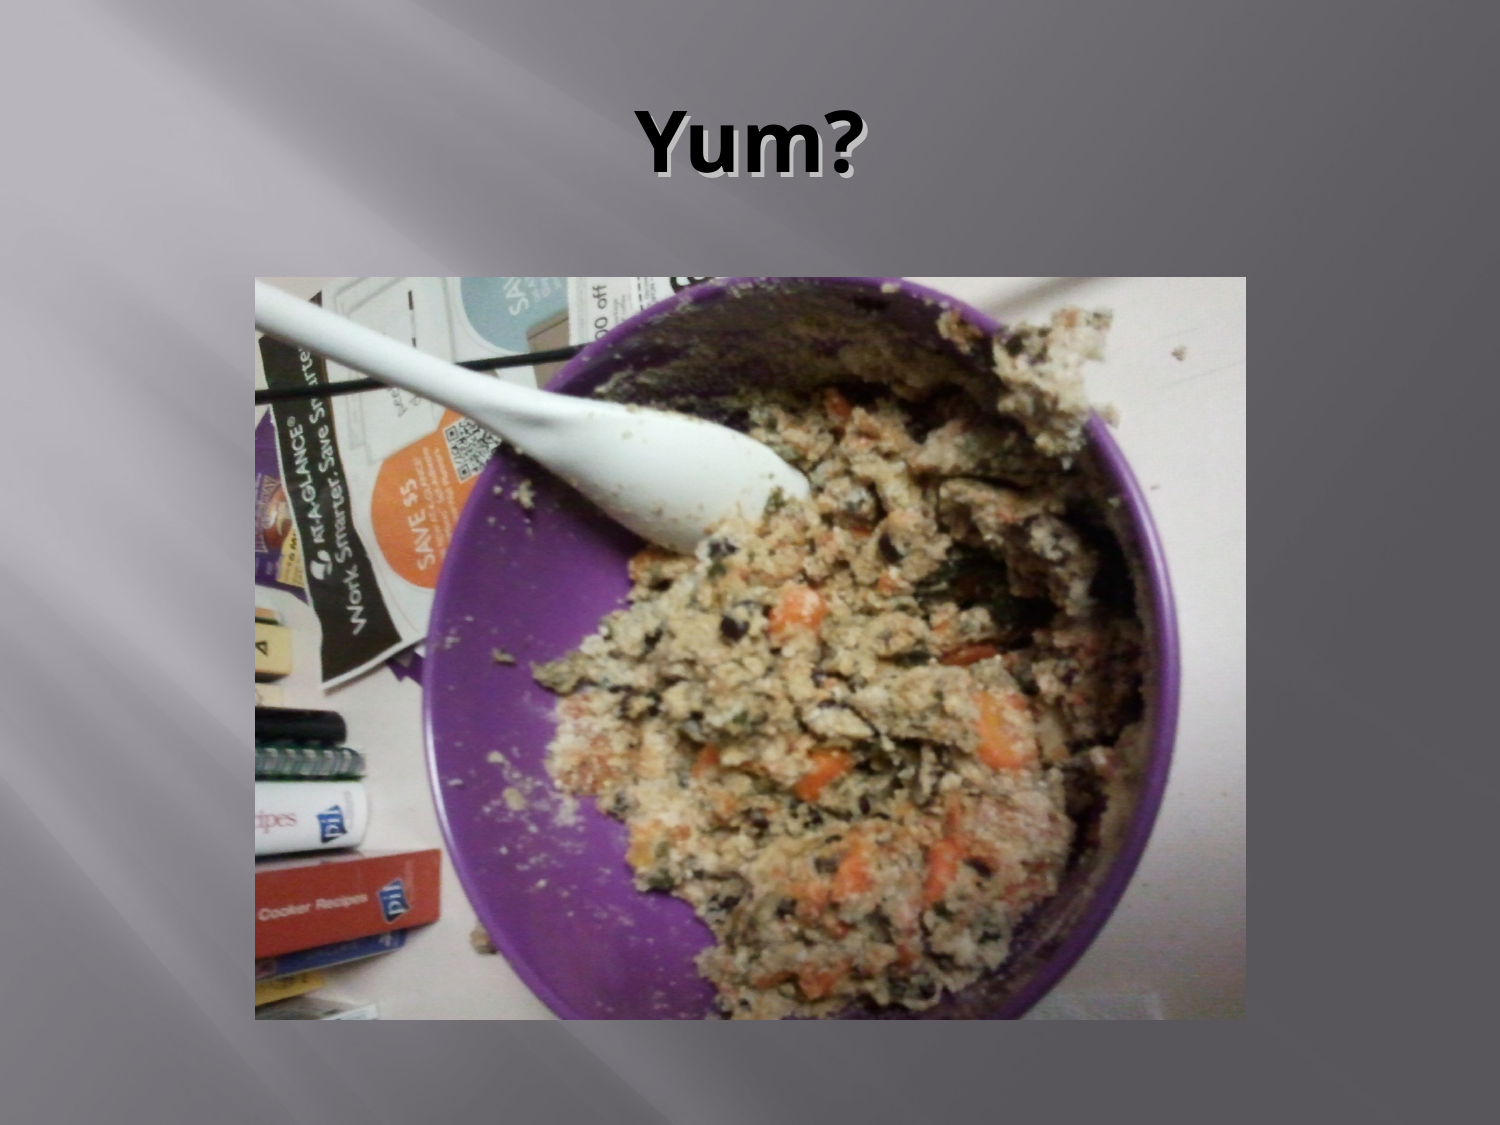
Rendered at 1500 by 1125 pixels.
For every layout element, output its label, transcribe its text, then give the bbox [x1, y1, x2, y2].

title Yum? [75, 45, 1426, 233]
picture [255, 277, 1246, 1020]
